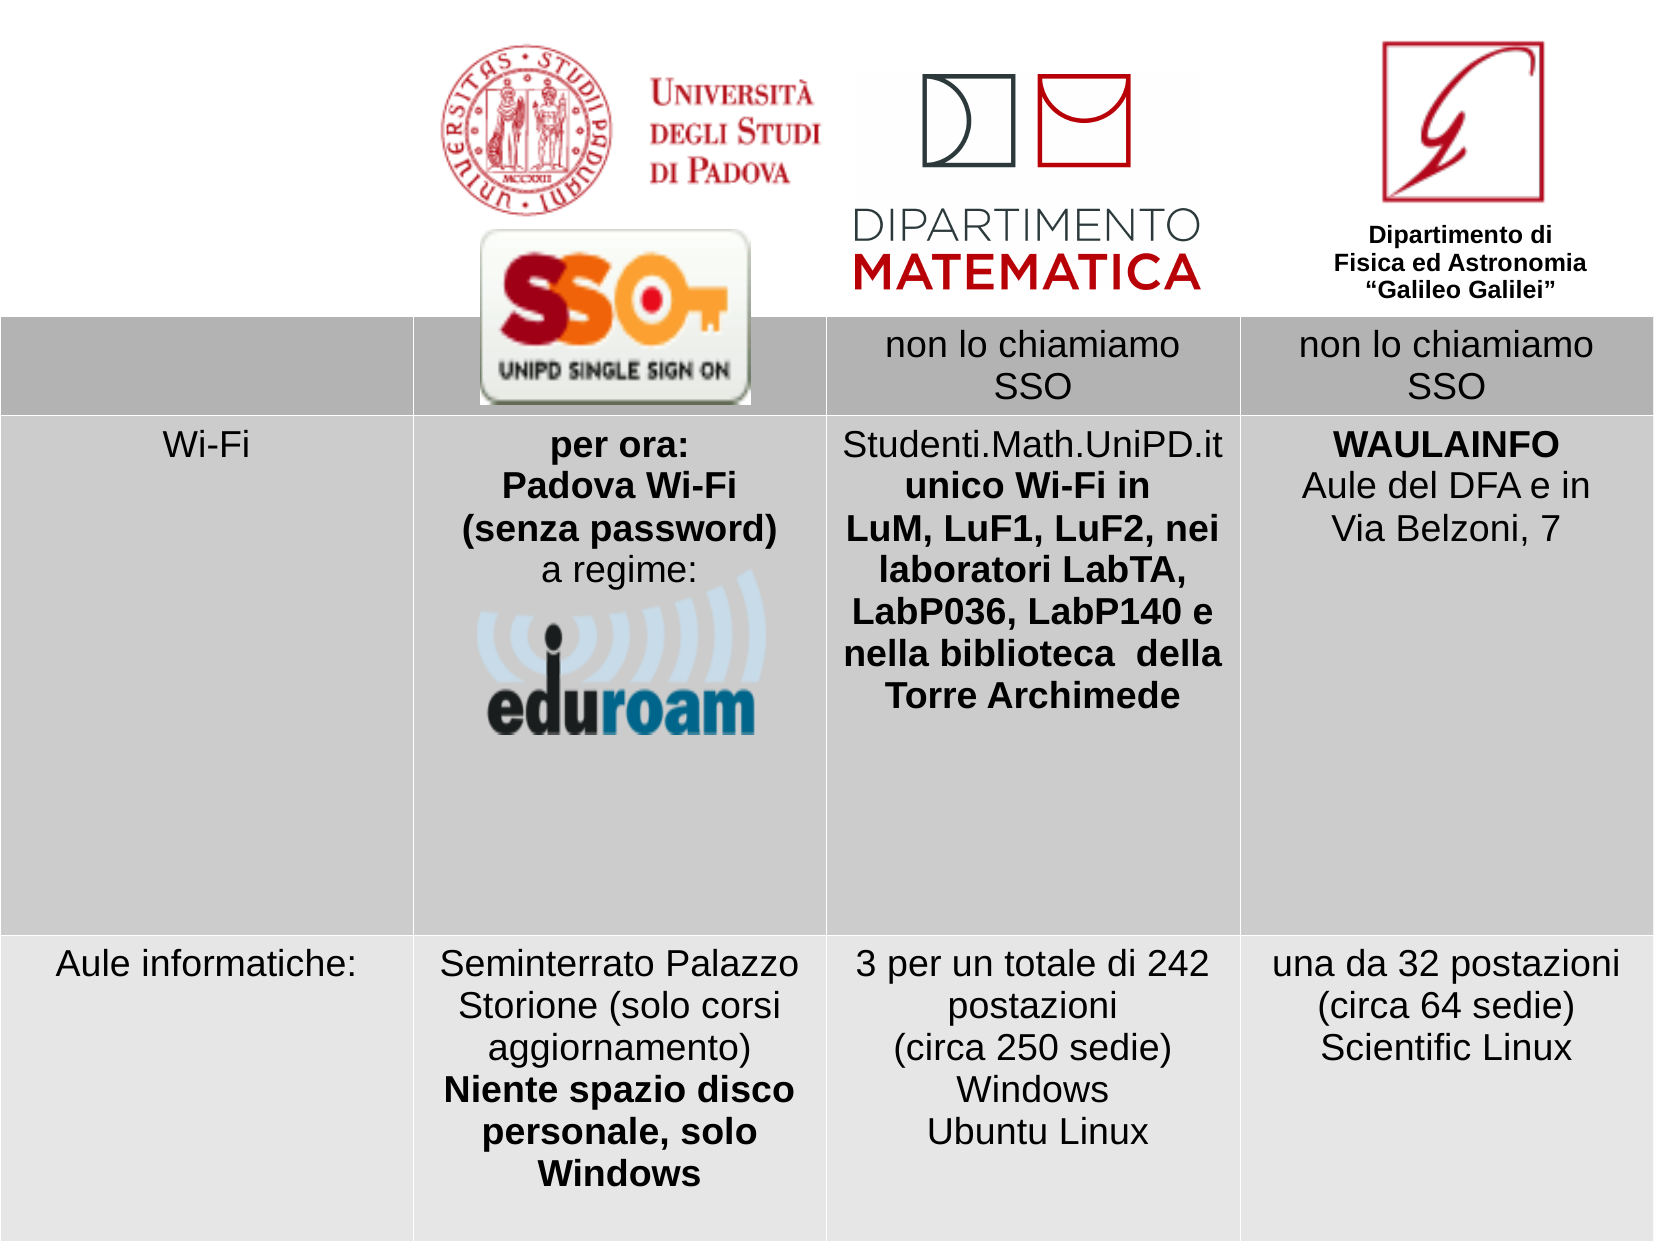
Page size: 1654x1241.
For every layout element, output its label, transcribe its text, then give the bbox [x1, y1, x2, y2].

table_cell Seminterrato Palazzo Storione (solo corsi aggiornamento) Niente spazio disco personale, solo Windows [414, 936, 826, 1241]
table_cell Studenti.Math.UniPD.it unico Wi-Fi in LuM, LuF1, LuF2, nei laboratori LabTA, LabP036, LabP140 e nella biblioteca della Torre Archimede [827, 416, 1240, 935]
table_header [414, 317, 826, 415]
table_header non lo chiamiamo SSO [827, 317, 1240, 415]
picture [477, 569, 766, 736]
picture [480, 229, 751, 406]
picture [419, 35, 1201, 291]
table_cell una da 32 postazioni (circa 64 sedie) Scientific Linux [1241, 936, 1653, 1241]
table_header [1, 317, 413, 415]
text_box Dipartimento di Fisica ed Astronomia “Galileo Galilei” [1301, 213, 1621, 312]
table_cell Wi-Fi [1, 416, 413, 935]
table_cell 3 per un totale di 242 postazioni (circa 250 sedie) Windows Ubuntu Linux [827, 936, 1240, 1241]
picture [1376, 35, 1551, 208]
table_cell Aule informatiche: [1, 936, 413, 1241]
table_cell WAULAINFO Aule del DFA e in Via Belzoni, 7 [1241, 416, 1653, 935]
table_cell per ora: Padova Wi-Fi (senza password) a regime: [414, 416, 826, 935]
table_header non lo chiamiamo SSO [1241, 317, 1653, 415]
